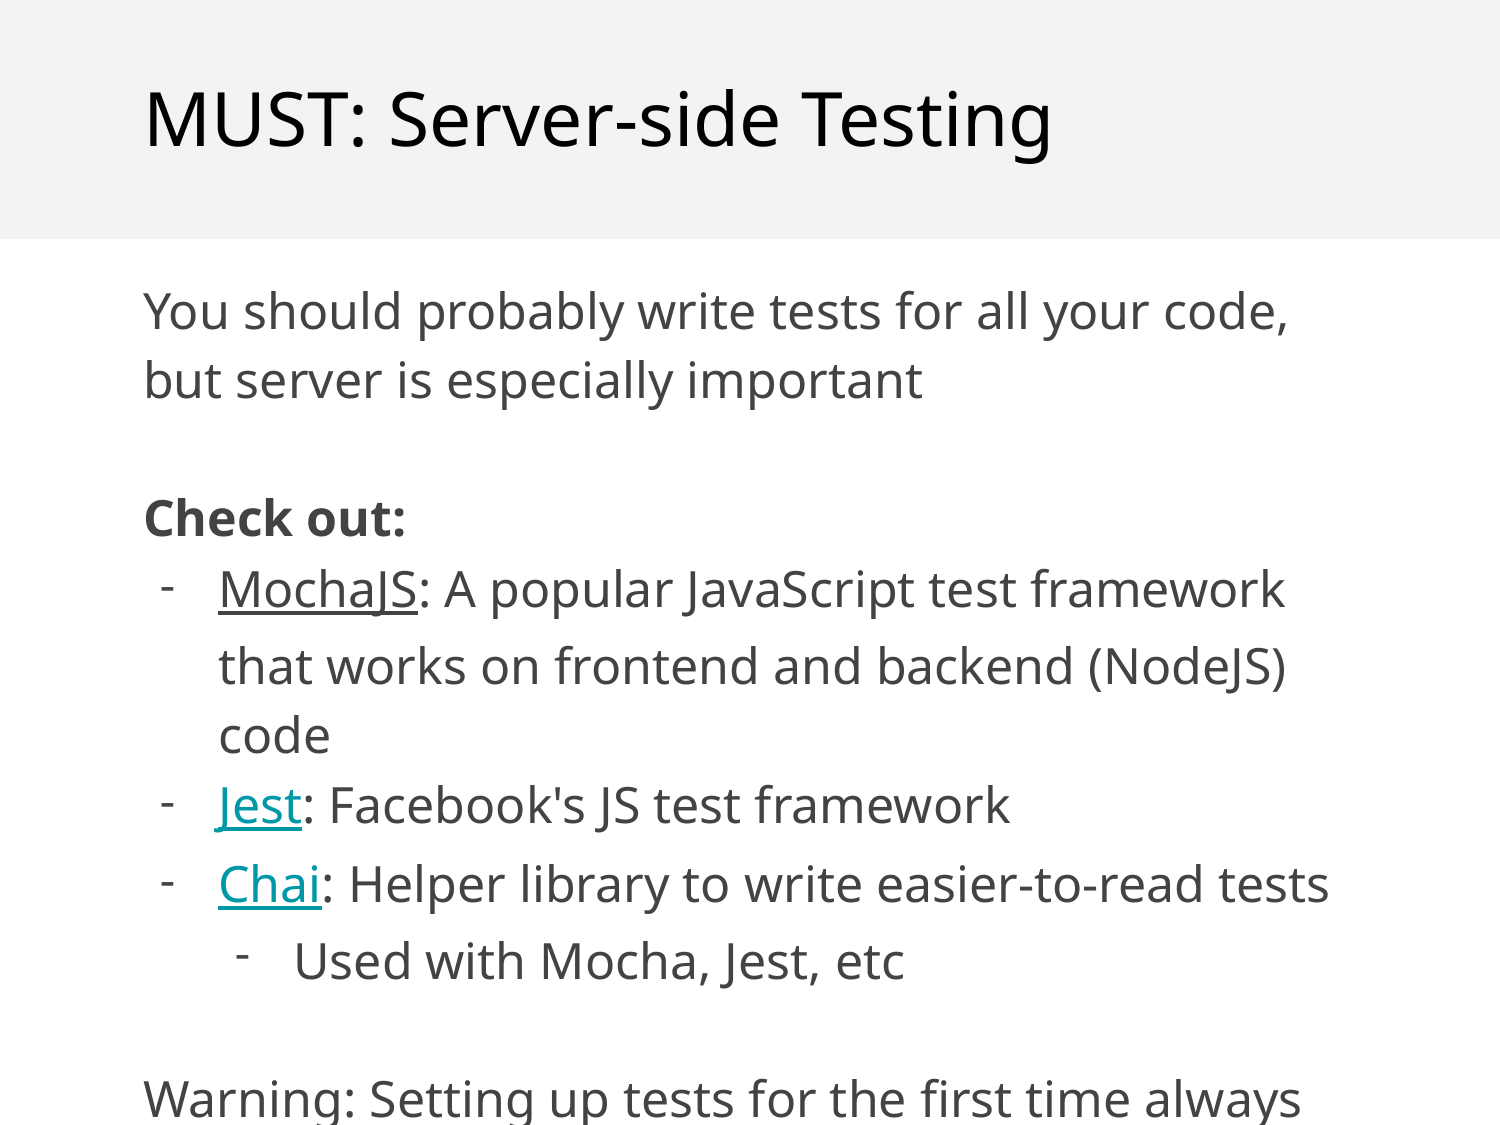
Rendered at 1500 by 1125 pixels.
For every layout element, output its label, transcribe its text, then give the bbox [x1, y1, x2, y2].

list You should probably write tests for all your code, but server is especially important Check out: MochaJS: A popular JavaScript test framework that works on frontend and backend (NodeJS) code Jest: Facebook's JS test framework Chai: Helper library to write easier-to-read tests Used with Mocha, Jest, etc Warning: Setting up tests for the first time always sucks. [128, 255, 1372, 1004]
title MUST: Server-side Testing [128, 56, 1372, 183]
